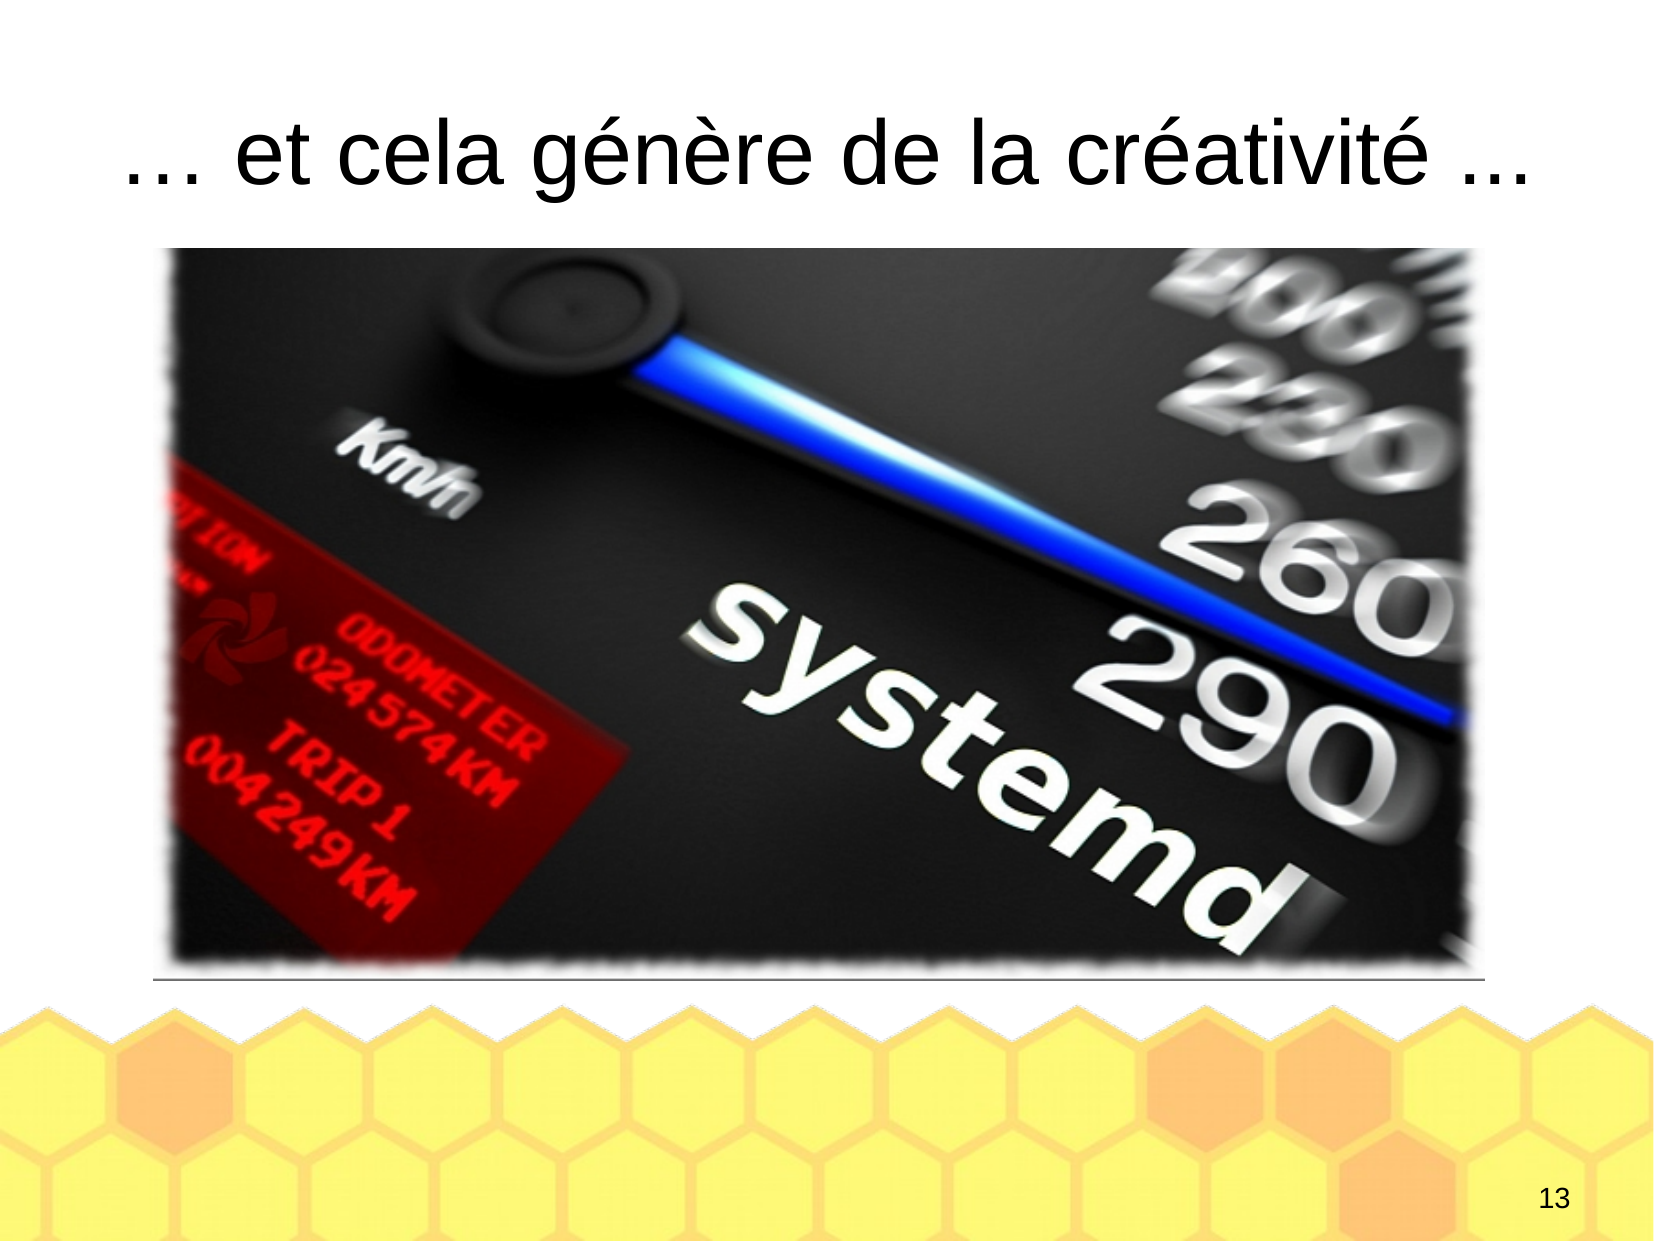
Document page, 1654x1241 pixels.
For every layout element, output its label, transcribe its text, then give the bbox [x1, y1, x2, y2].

picture [0, 1001, 1654, 1241]
picture [153, 248, 1485, 981]
title … et cela génère de la créativité ... [82, 49, 1571, 257]
